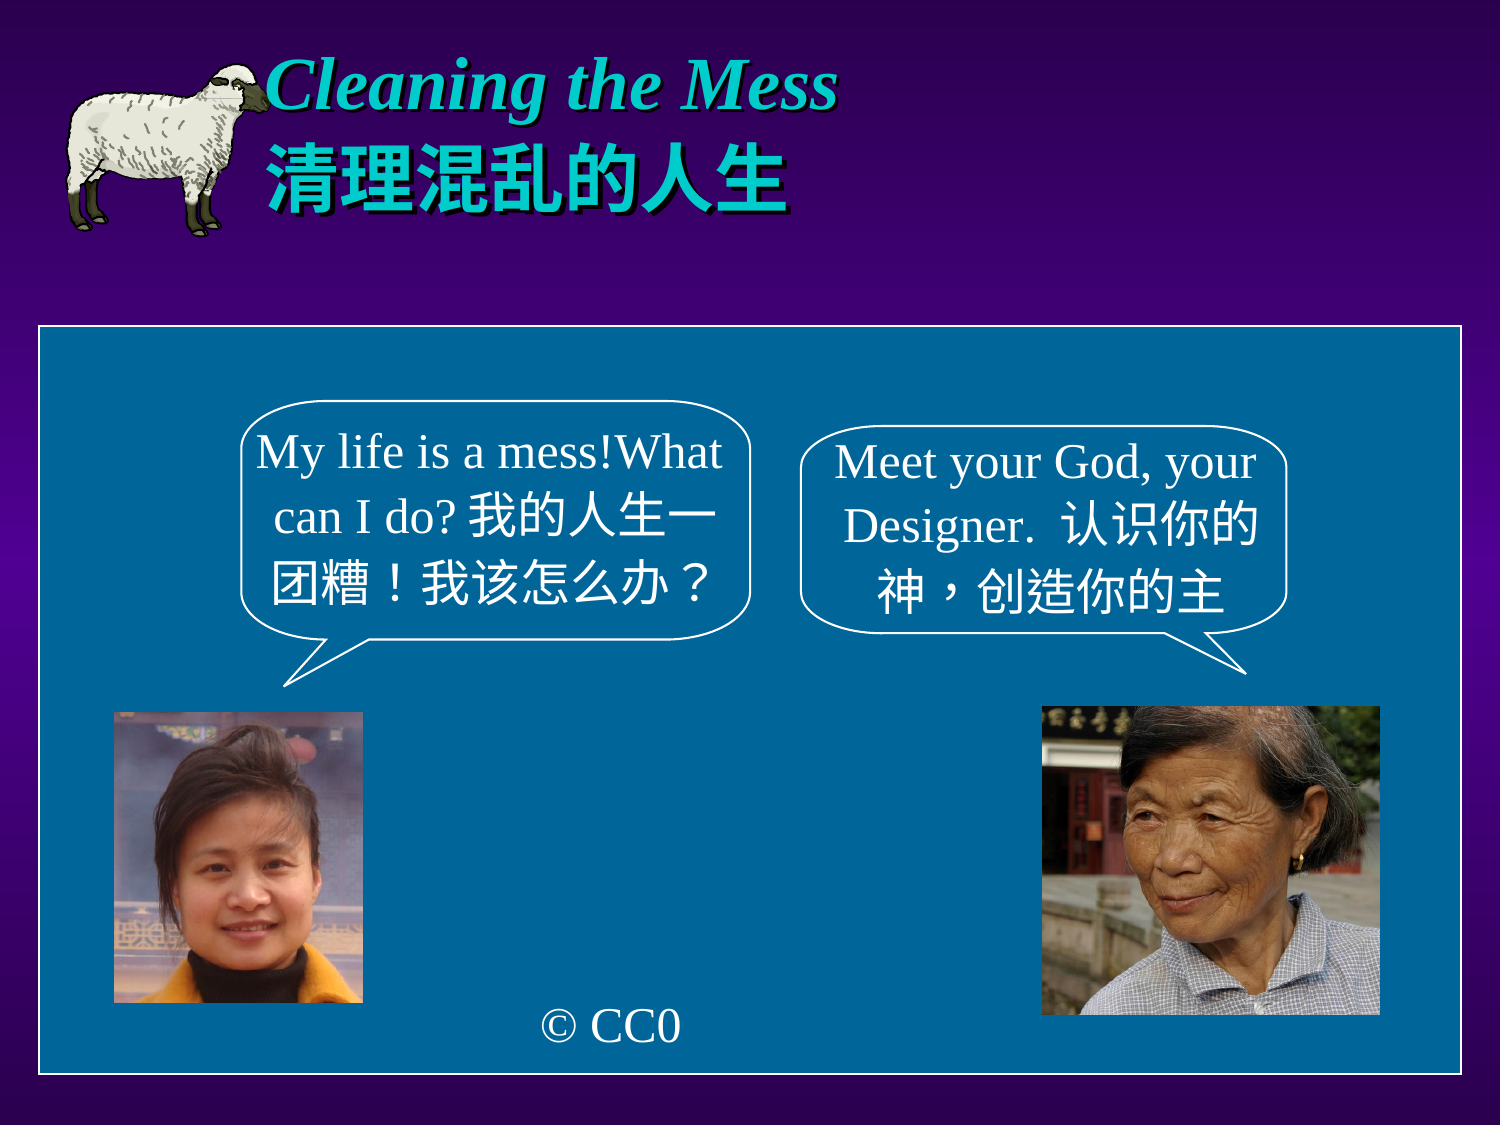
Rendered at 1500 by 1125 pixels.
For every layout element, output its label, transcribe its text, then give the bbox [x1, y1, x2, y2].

text_box [38, 325, 1462, 1074]
text_box Meet your God, your Designer. 认识你的 神，创造你的主 [800, 426, 1287, 674]
picture [1043, 707, 1379, 1014]
text_box © CC0 [525, 990, 863, 1061]
picture [115, 713, 362, 1002]
title Cleaning the Mess 清理混乱的人生 [249, 30, 1388, 241]
text_box My life is a mess!What can I do?我的人生一 团糟！我该怎么办？ [241, 400, 751, 687]
